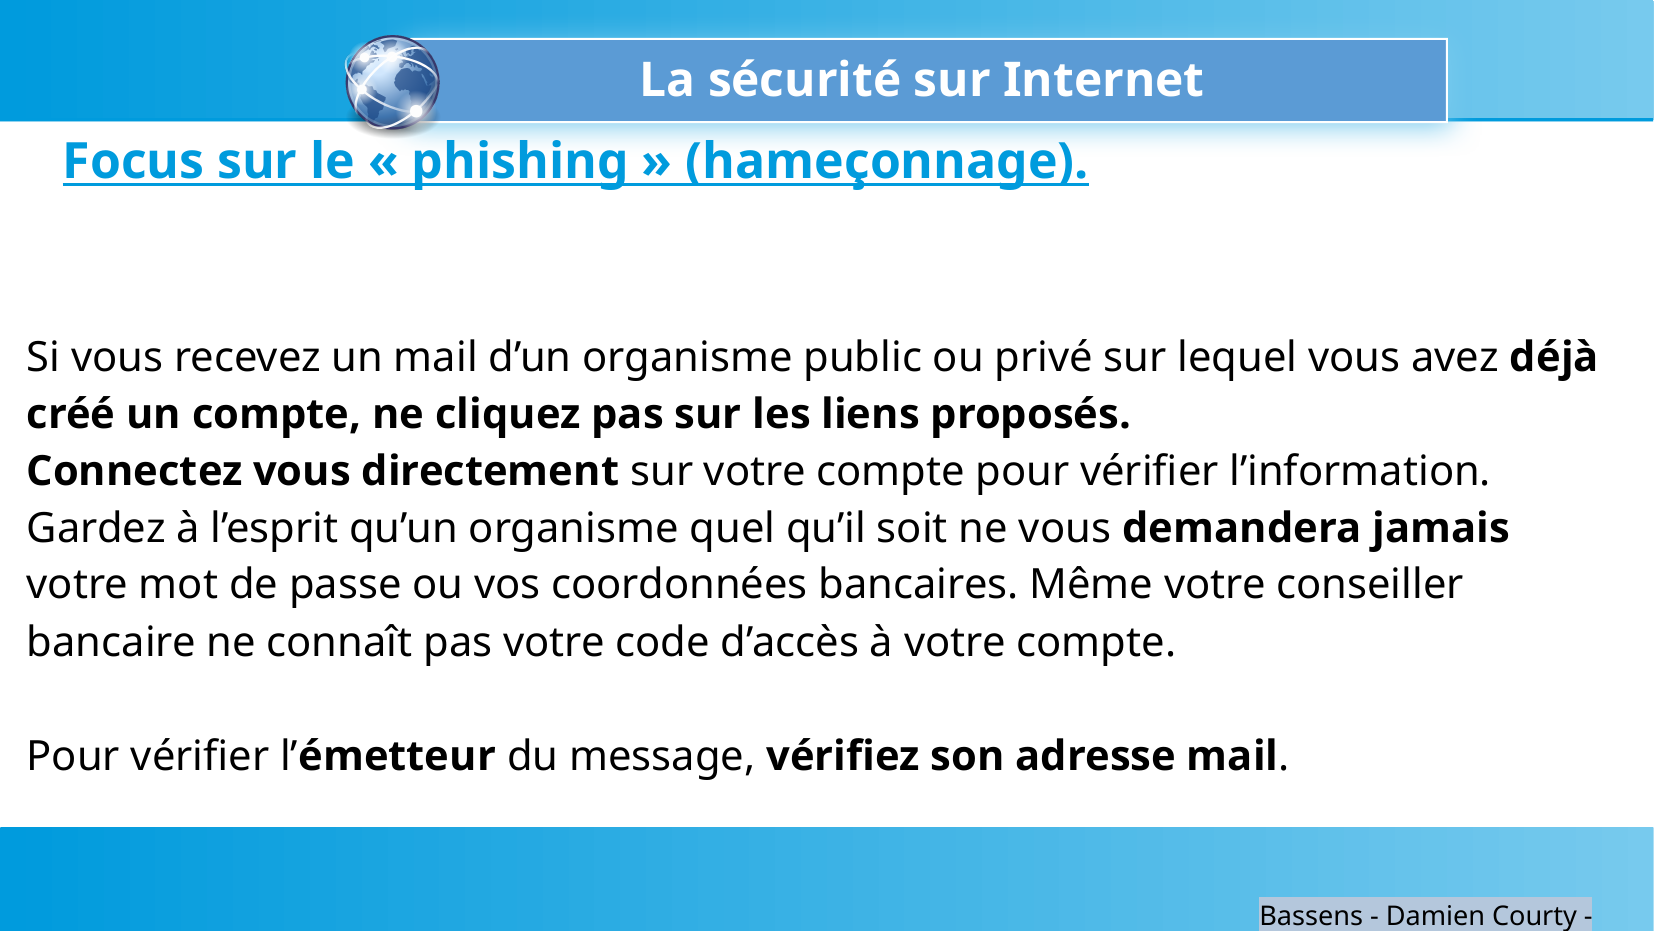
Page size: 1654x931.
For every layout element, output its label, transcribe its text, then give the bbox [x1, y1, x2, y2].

text_box Si vous recevez un mail d’un organisme public ou privé sur lequel vous avez déjà créé un compte, ne cliquez pas sur les liens proposés. Connectez vous directement sur votre compte pour vérifier l’information. Gardez à l’esprit qu’un organisme quel qu’il soit ne vous demandera jamais votre mot de passe ou vos coordonnées bancaires. Même votre conseiller bancaire ne connaît pas votre code d’accès à votre compte. Pour vérifier l’émetteur du message, vérifiez son adresse mail. [11, 318, 1637, 726]
text_box Focus sur le « phishing » (hameçonnage). [47, 118, 1577, 219]
text_box Bassens - Damien Courty - 2024 [1244, 889, 1654, 931]
picture [341, 35, 443, 118]
text_box La sécurité sur Internet [443, 38, 1447, 118]
